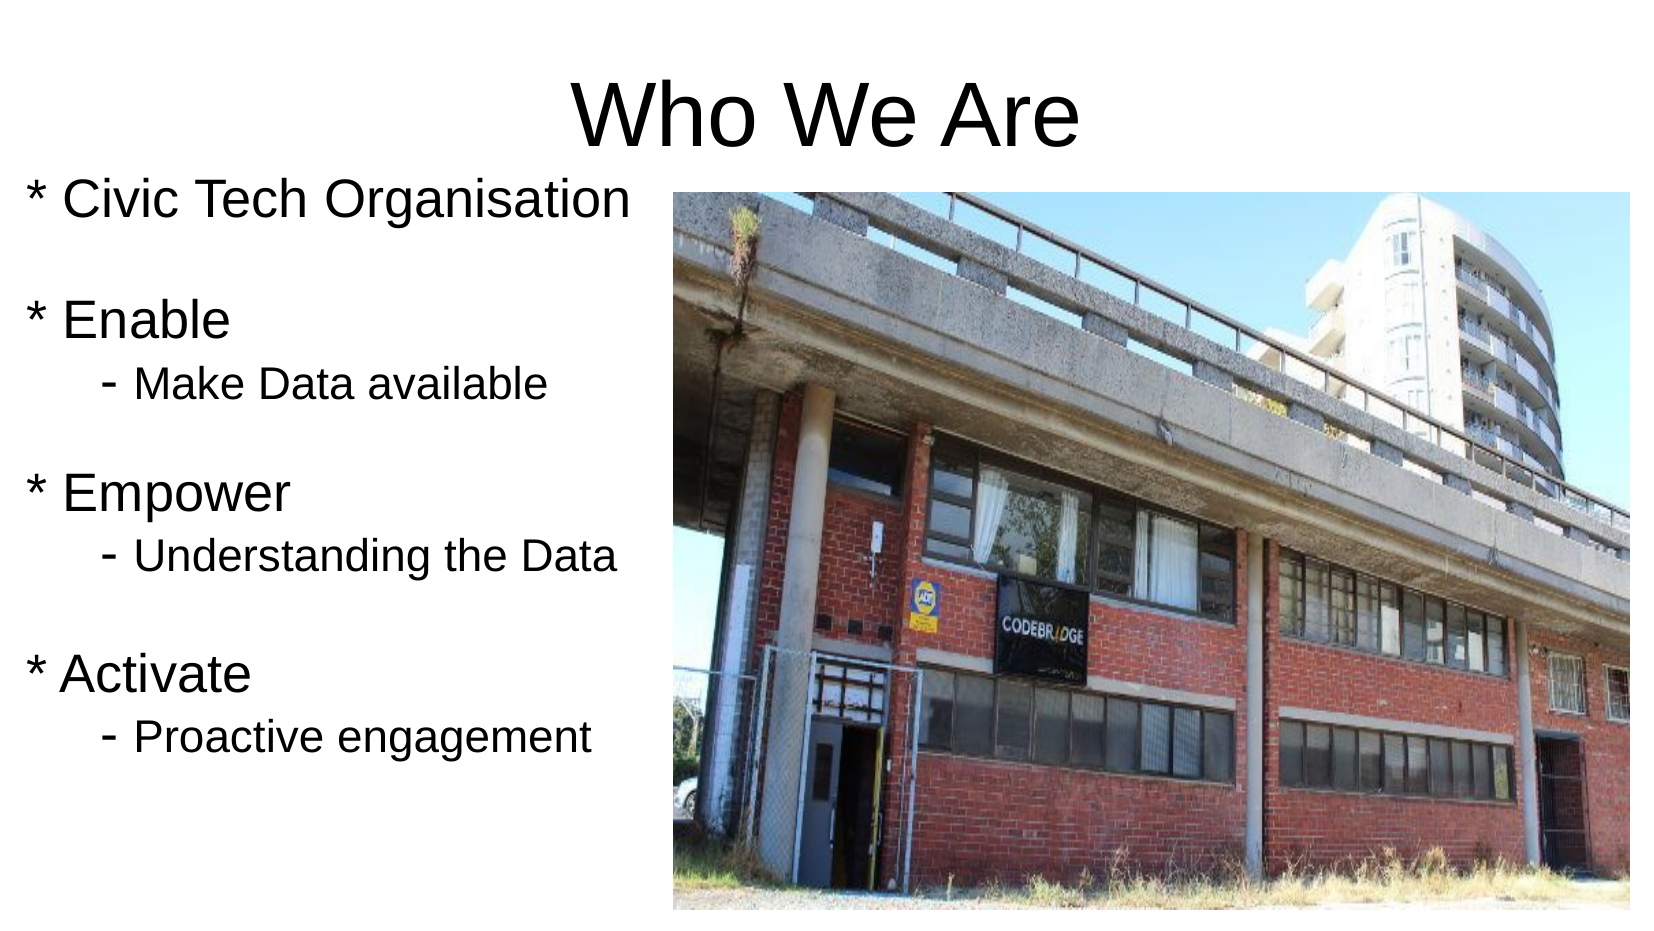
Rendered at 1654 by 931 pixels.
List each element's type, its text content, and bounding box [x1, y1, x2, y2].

text_box * Civic Tech Organisation * Enable - Make Data available * Empower - Understanding the Data * Activate - Proactive engagement [11, 23, 662, 910]
picture [673, 192, 1630, 910]
title Who We Are [662, 37, 1571, 193]
